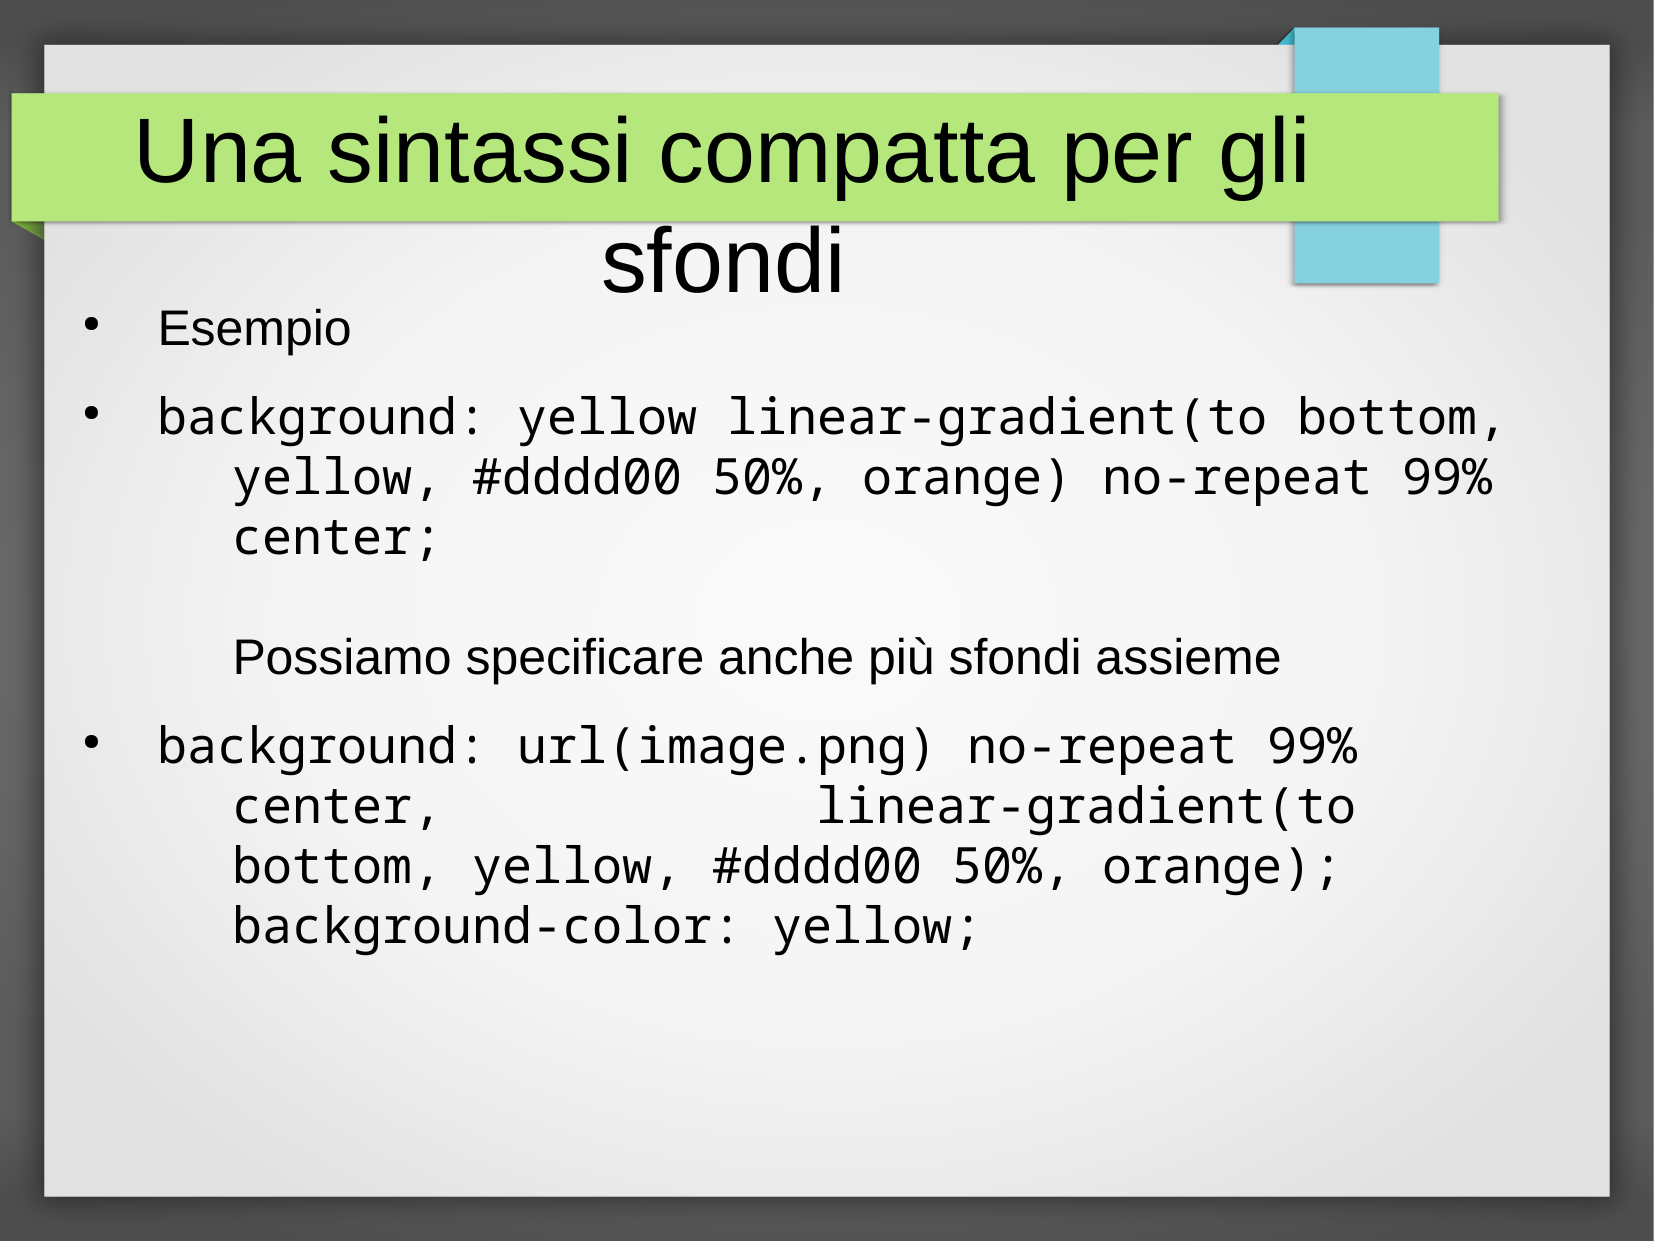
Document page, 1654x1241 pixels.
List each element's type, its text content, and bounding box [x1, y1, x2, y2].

picture [0, 0, 1654, 1241]
title Una sintassi compatta per gli sfondi [132, 90, 1314, 209]
list Esempio background: yellow linear-gradient(to bottom, yellow, #dddd00 50%, orange) no-repeat 99% center; Possiamo specificare anche più sfondi assieme background: url(image.png) no-repeat 99% center, linear-gradient(to bottom, yellow, #dddd00 50%, orange); background-color: yellow; [82, 295, 1571, 1163]
